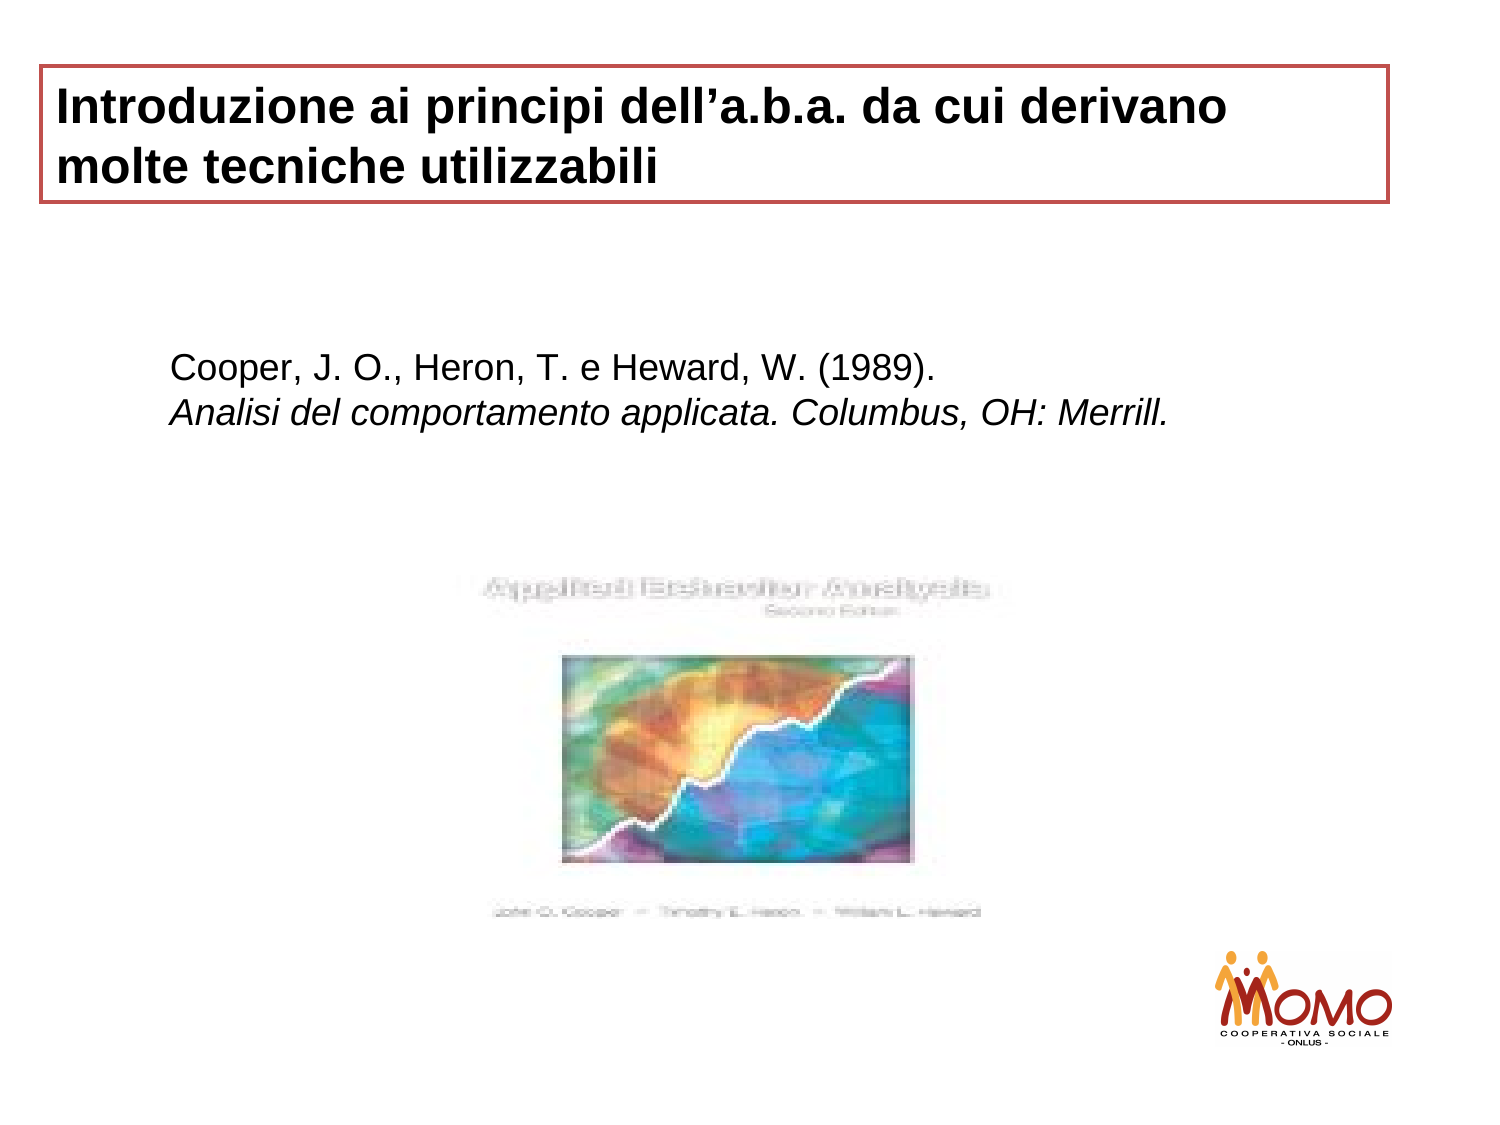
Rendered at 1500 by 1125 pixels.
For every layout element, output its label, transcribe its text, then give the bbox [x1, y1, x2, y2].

text_box Cooper, J. O., Heron, T. e Heward, W. (1989). Analisi del comportamento applicata. Columbus, OH: Merrill. [154, 335, 1186, 531]
picture [382, 532, 1087, 964]
text_box Introduzione ai principi dell’a.b.a. da cui derivano molte tecniche utilizzabili [41, 66, 1388, 202]
picture [1215, 951, 1392, 1047]
